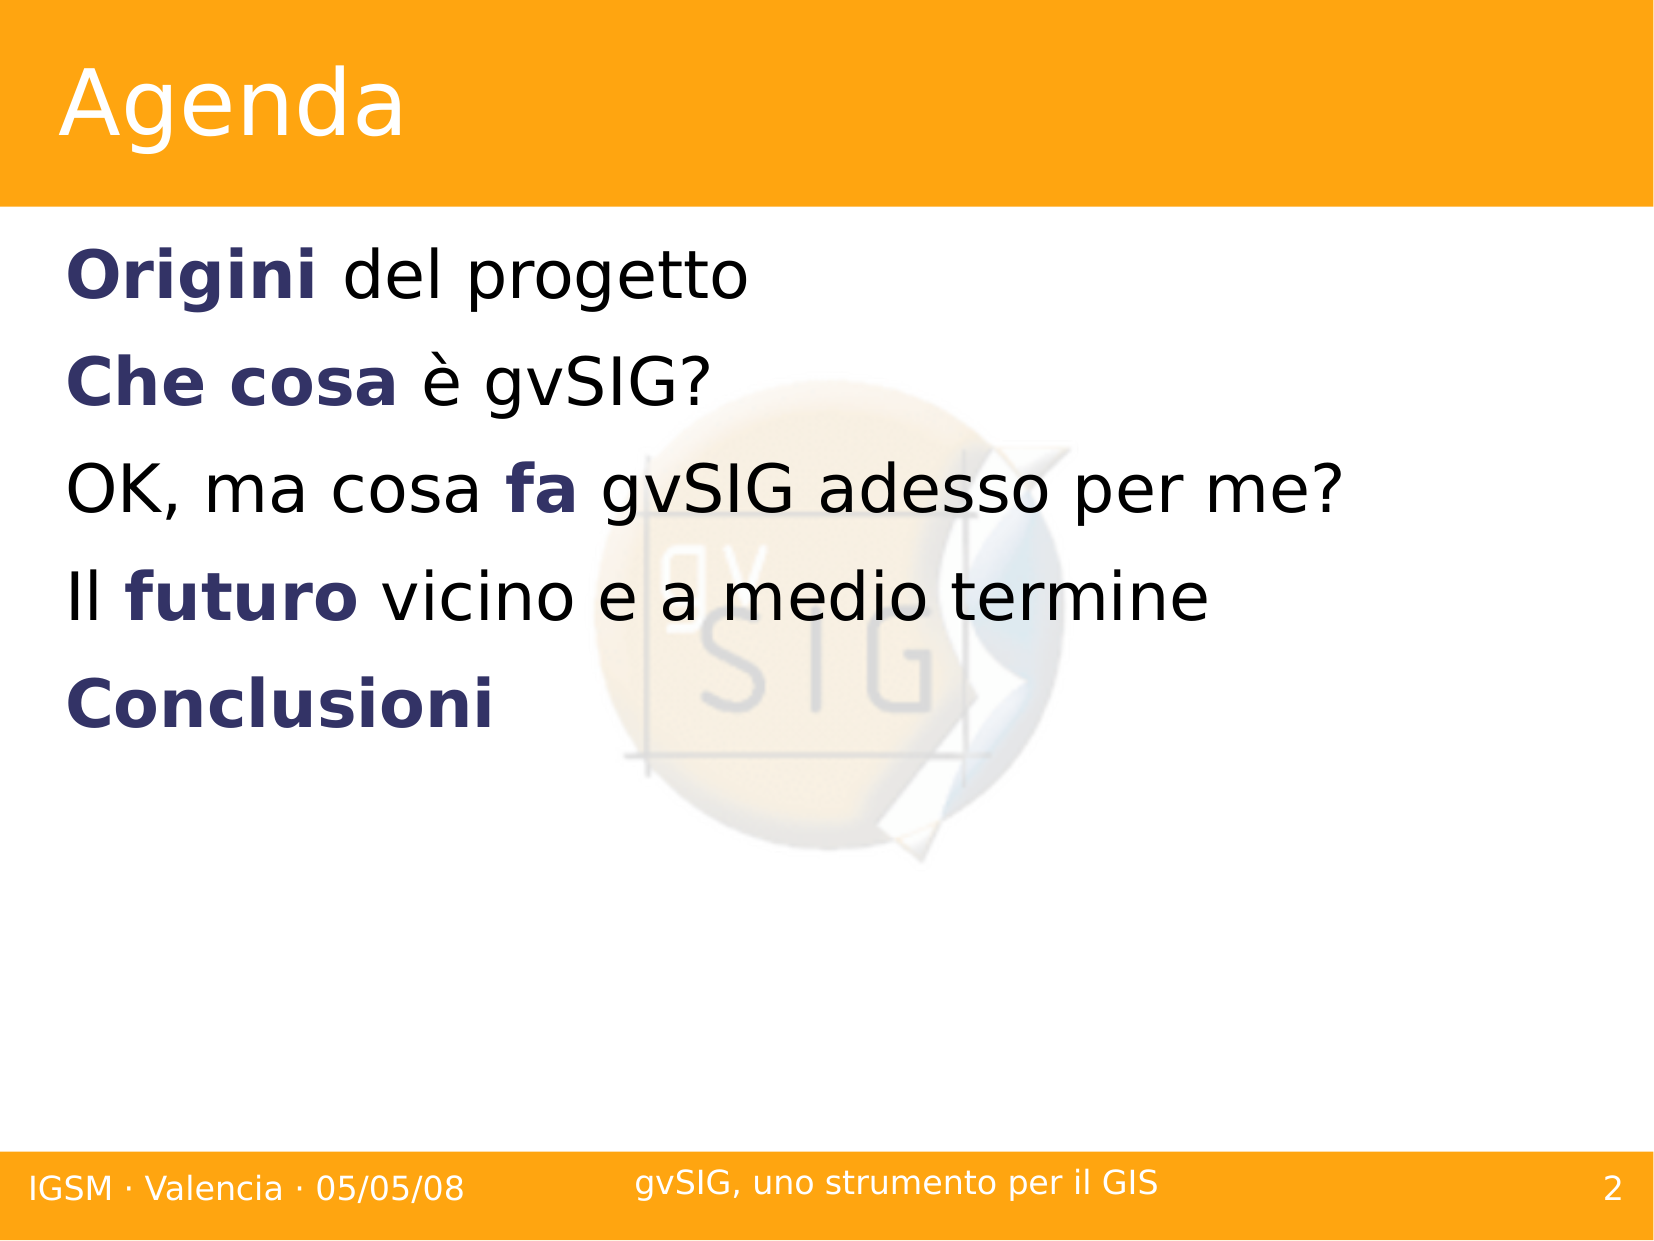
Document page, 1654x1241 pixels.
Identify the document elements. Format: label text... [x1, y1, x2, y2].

list Origini del progetto Che cosa è gvSIG? OK, ma cosa fa gvSIG adesso per me? Il futuro vicino e a medio termine Conclusioni [47, 236, 1595, 1123]
title Agenda [59, 29, 1536, 178]
